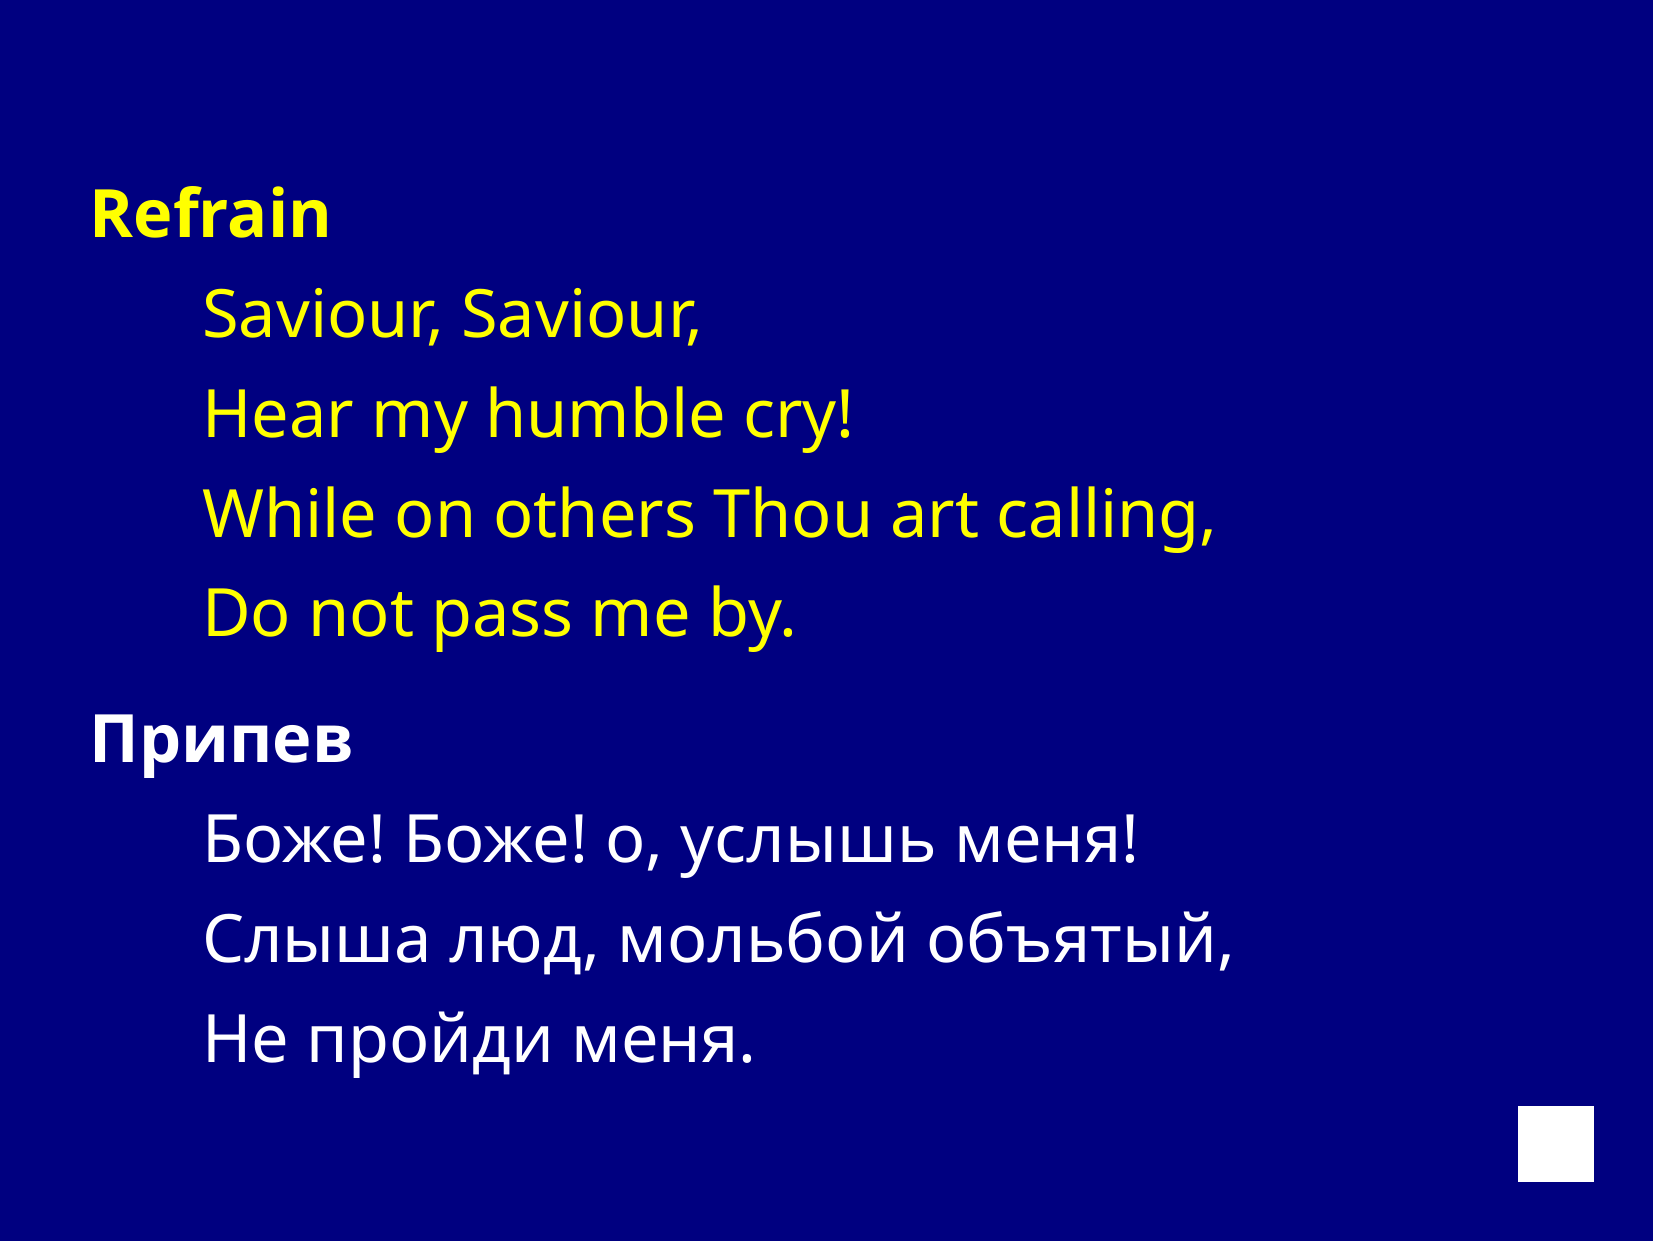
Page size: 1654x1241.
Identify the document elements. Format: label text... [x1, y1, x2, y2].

text_box Припев Боже! Боже! о, услышь меня! Слыша люд, мольбой объятый, Не пройди меня. [75, 675, 1576, 1163]
text_box Refrain Saviour, Saviour, Hear my humble cry! While on others Thou art calling, Do not pass me by. [75, 150, 1576, 638]
text_box [1518, 1106, 1594, 1182]
